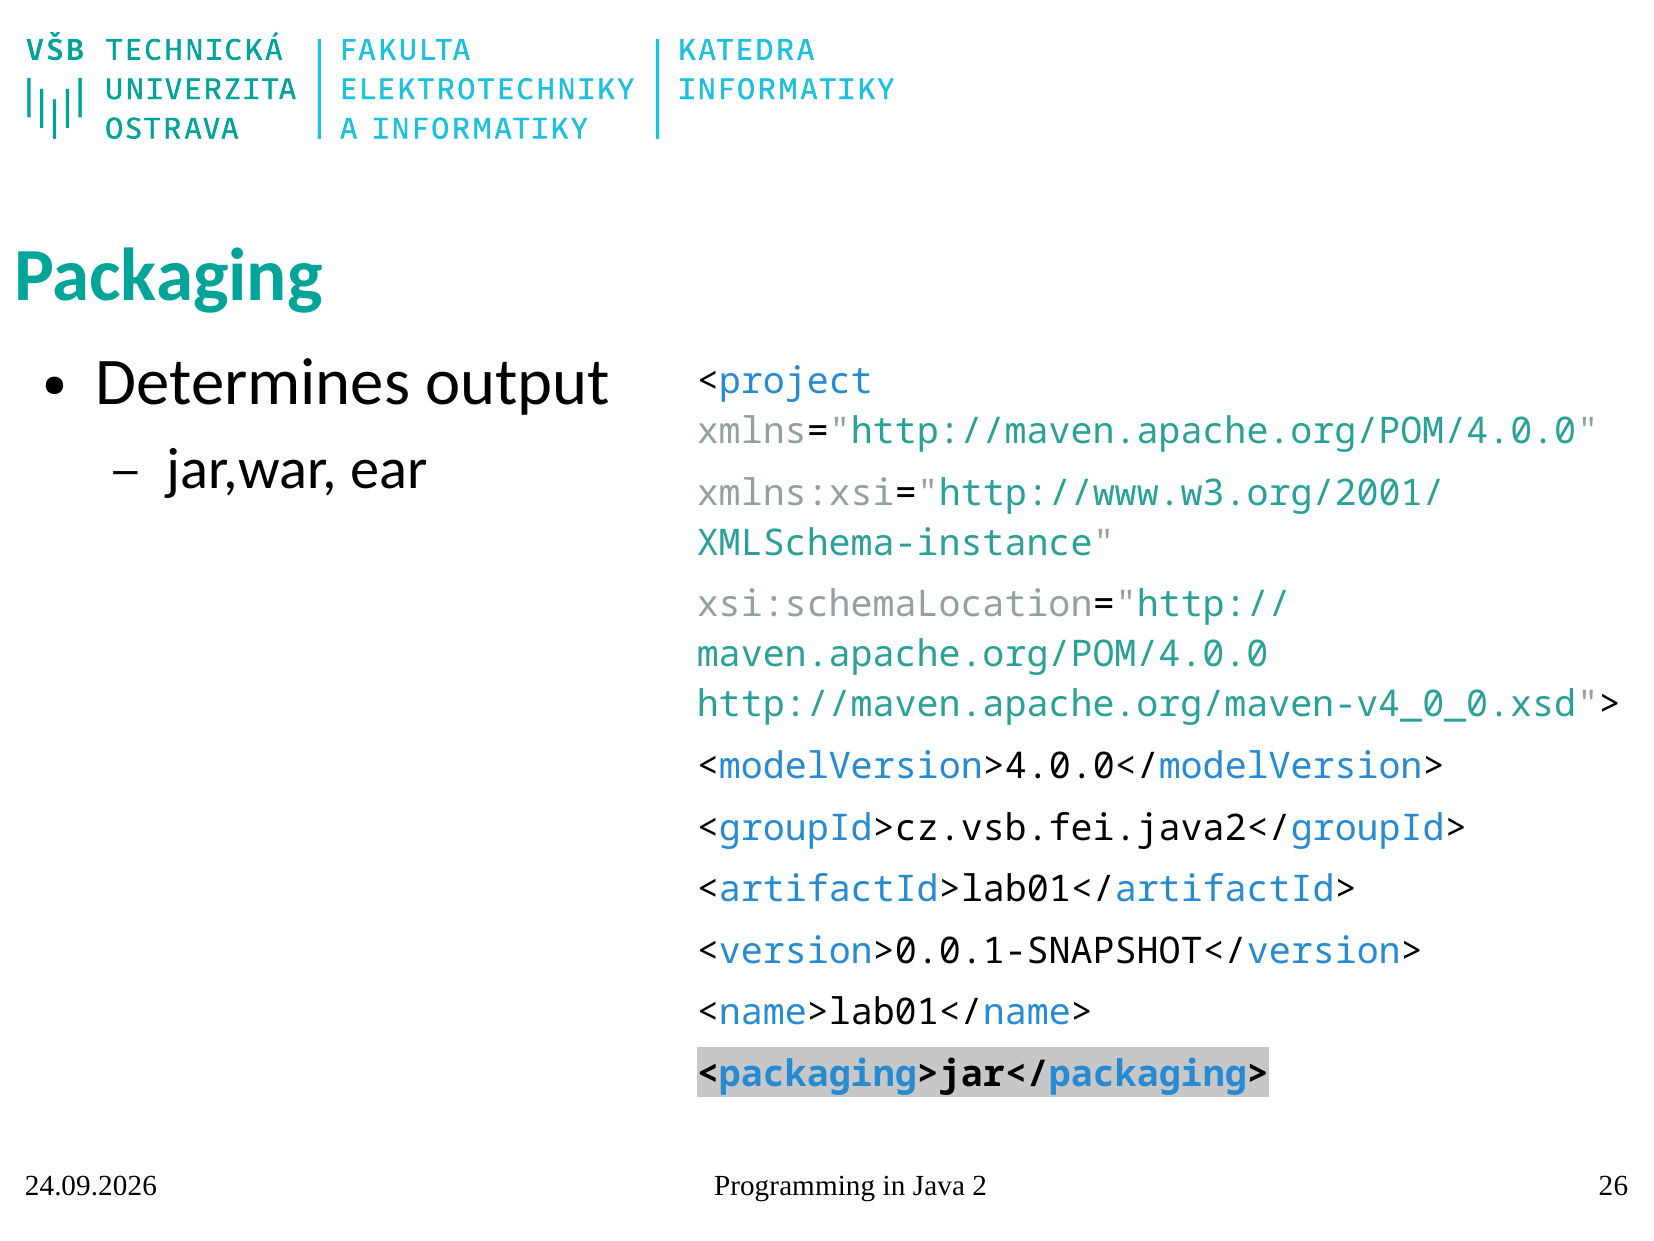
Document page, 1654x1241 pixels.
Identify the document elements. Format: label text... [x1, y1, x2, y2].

picture [26, 31, 894, 139]
list Determines output jar,war, ear [24, 354, 650, 1146]
list <project xmlns="http://maven.apache.org/POM/4.0.0" xmlns:xsi="http://www.w3.org/2001/XMLSchema-instance" xsi:schemaLocation="http://maven.apache.org/POM/4.0.0 http://maven.apache.org/maven-v4_0_0.xsd"> <modelVersion>4.0.0</modelVersion> <groupId>cz.vsb.fei.java2</groupId> <artifactId>lab01</artifactId> <version>0.0.1-SNAPSHOT</version> <name>lab01</name> <packaging>jar</packaging> [696, 354, 1630, 1146]
title Packaging [14, 165, 1619, 319]
